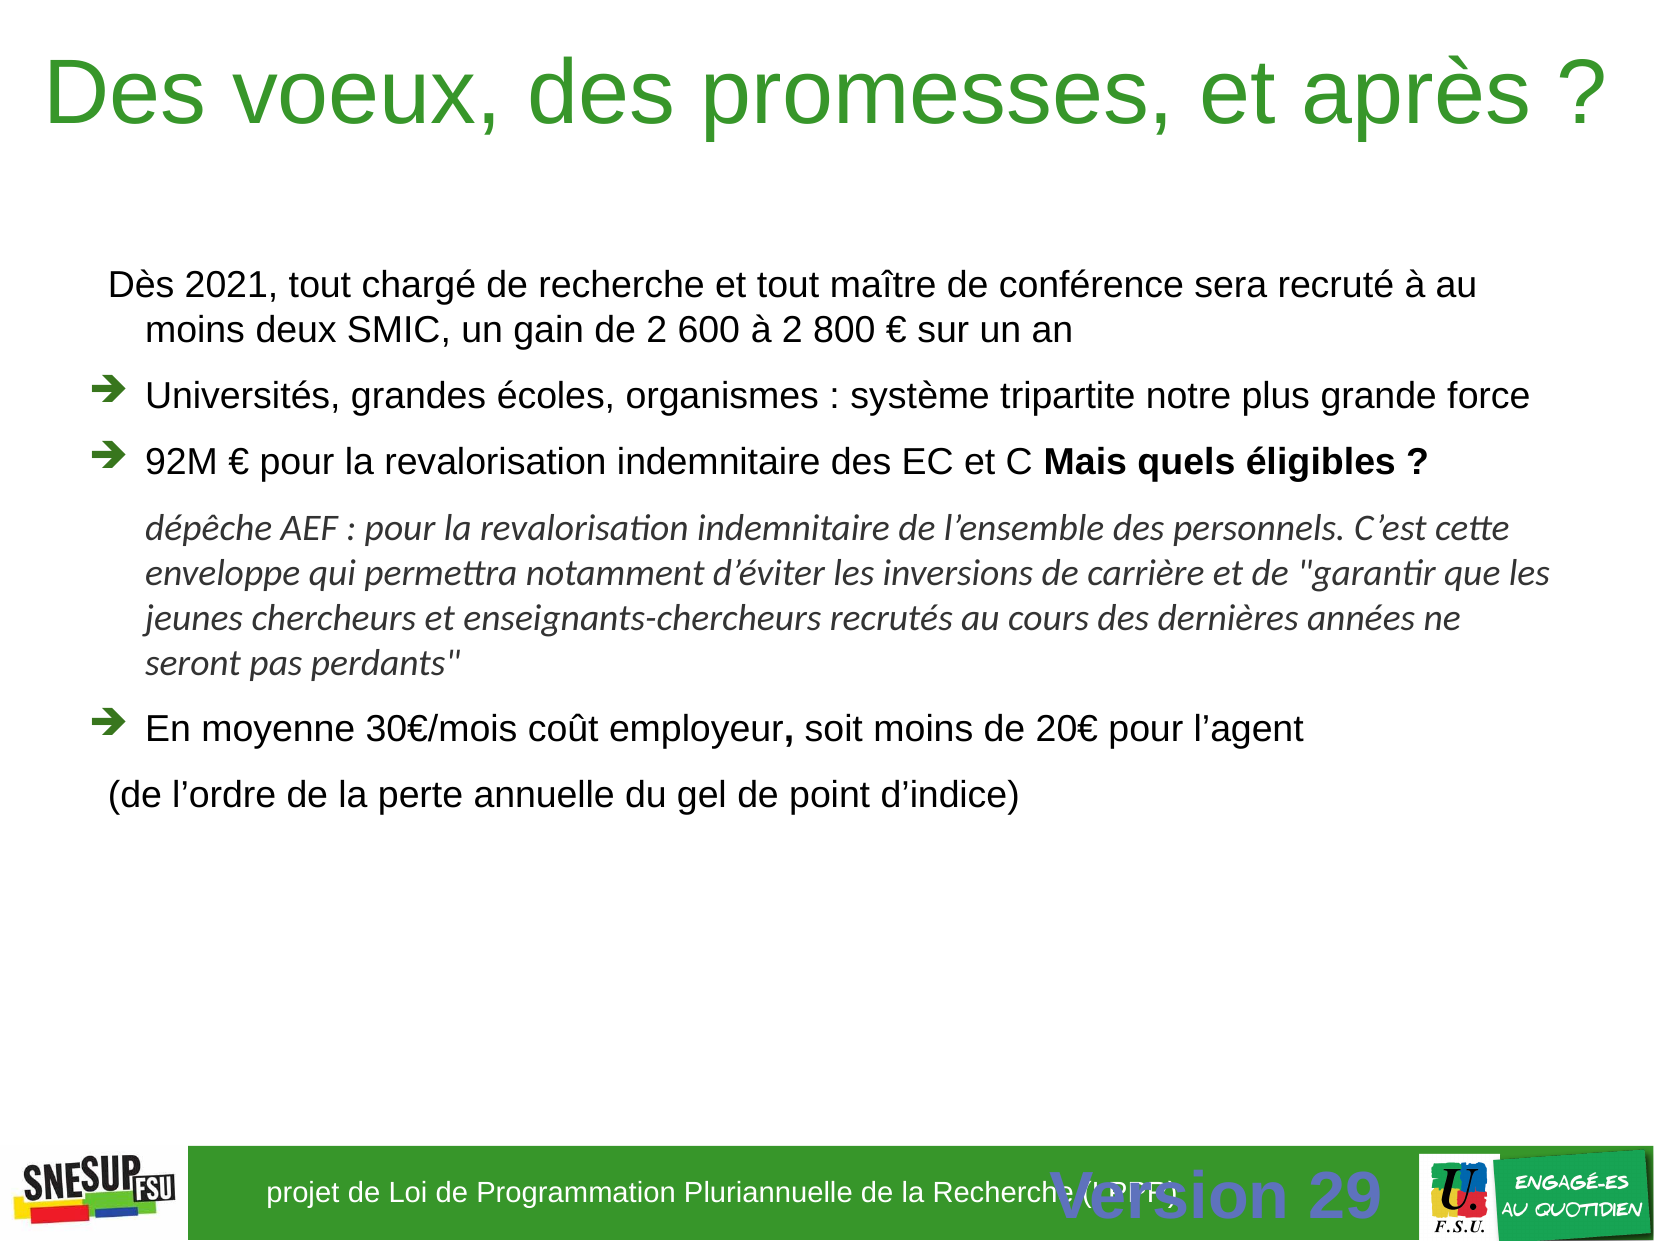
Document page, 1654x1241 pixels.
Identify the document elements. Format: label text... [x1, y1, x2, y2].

picture [0, 1145, 188, 1240]
text_box Dès 2021, tout chargé de recherche et tout maître de conférence sera recruté à au moins deux SMIC, un gain de 2 600 à 2 800 € sur un an Universités, grandes écoles, organismes : système tripartite notre plus grande force 92M € pour la revalorisation indemnitaire des EC et C Mais quels éligibles ? dépêche AEF : pour la revalorisation indemnitaire de l’ensemble des personnels. C’est cette enveloppe qui permettra notamment d’éviter les inversions de carrière et de "garantir que les jeunes chercheurs et enseignants-chercheurs recrutés au cours des dernières années ne seront pas perdants" En moyenne 30€/mois coût employeur, soit moins de 20€ pour l’agent (de l’ordre de la perte annuelle du gel de point d’indice) [70, 260, 1559, 980]
text_box Des voeux, des promesses, et après ? [0, 0, 1654, 175]
text_box Version 29 [1034, 1144, 1398, 1240]
picture [1419, 1145, 1654, 1241]
